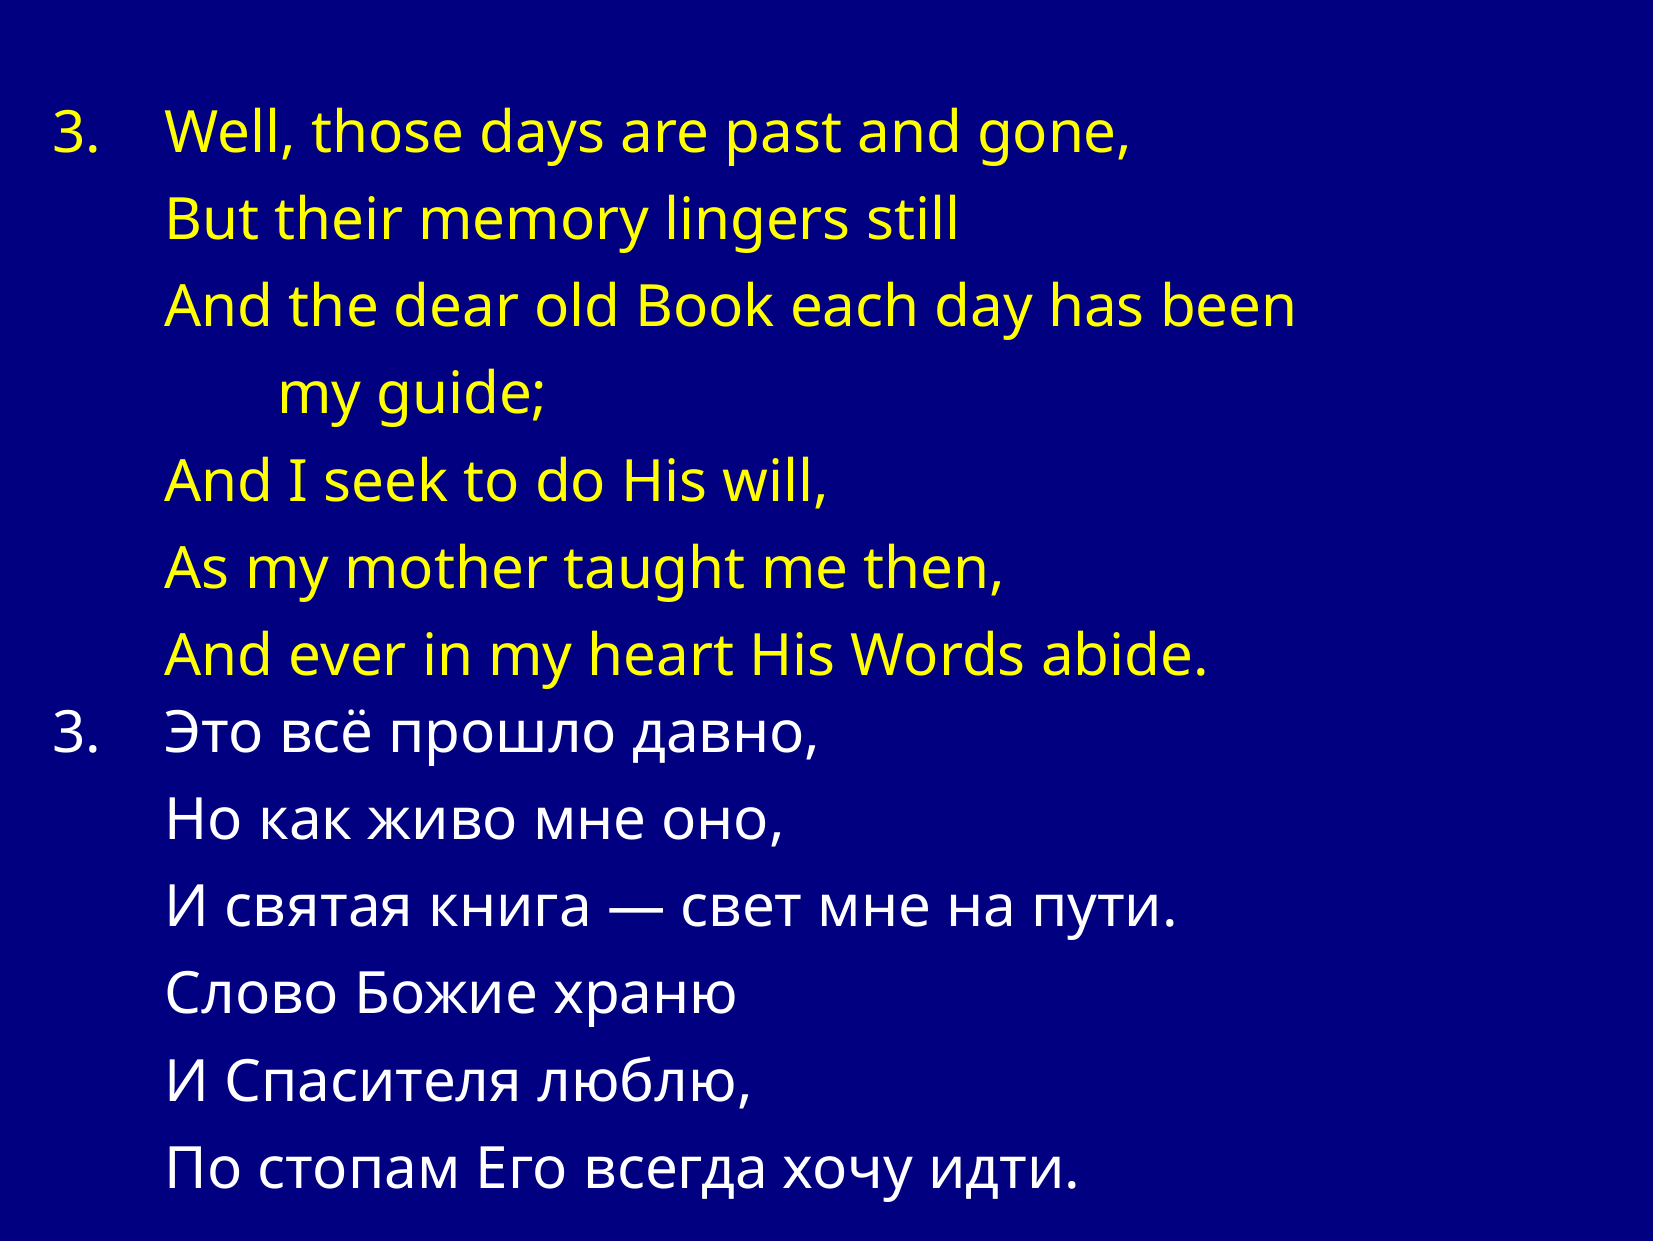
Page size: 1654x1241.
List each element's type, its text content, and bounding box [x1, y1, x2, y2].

text_box 3. Это всё прошло давно, Но как живо мне оно, И святая книга — свет мне на пути. Слово Божие храню И Спасителя люблю, По стопам Его всегда хочу идти. [37, 675, 1653, 1163]
text_box 3. Well, those days are past and gone, But their memory lingers still And the dear old Book each day has been my guide; And I seek to do His will, As my mother taught me then, And ever in my heart His Words abide. [37, 75, 1653, 638]
